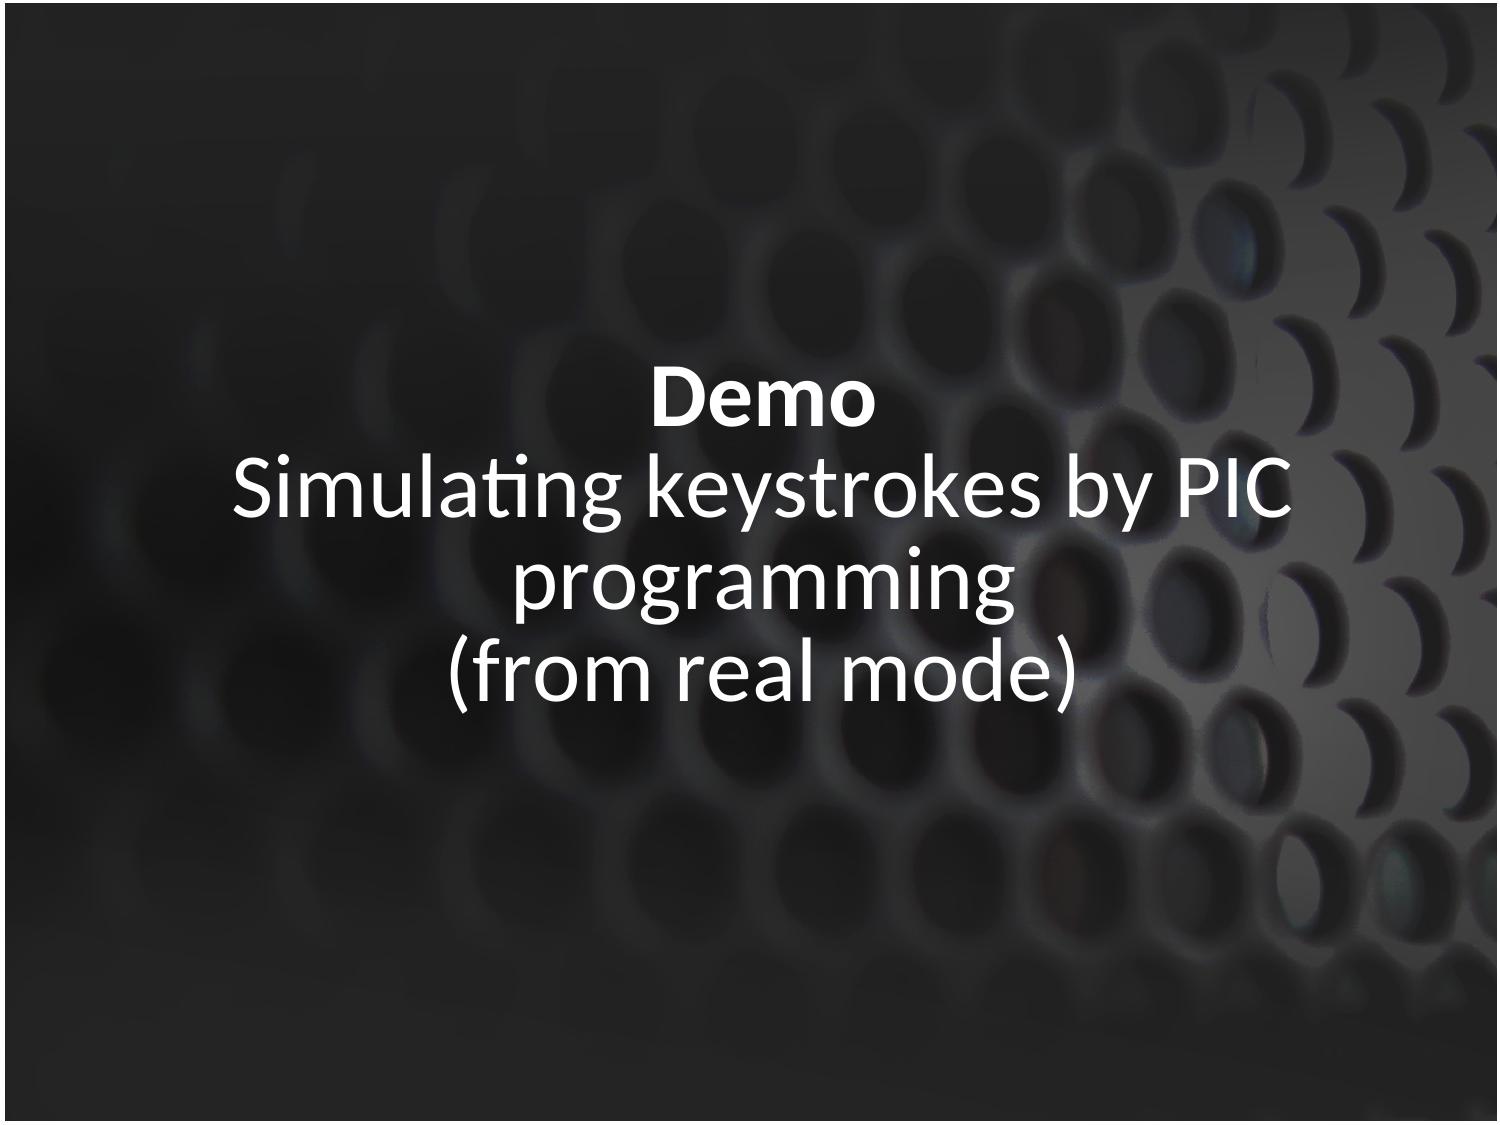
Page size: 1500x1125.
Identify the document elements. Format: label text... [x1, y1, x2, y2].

picture [0, 0, 1500, 1125]
title Demo Simulating keystrokes by PIC programming (from real mode) [88, 309, 1439, 773]
